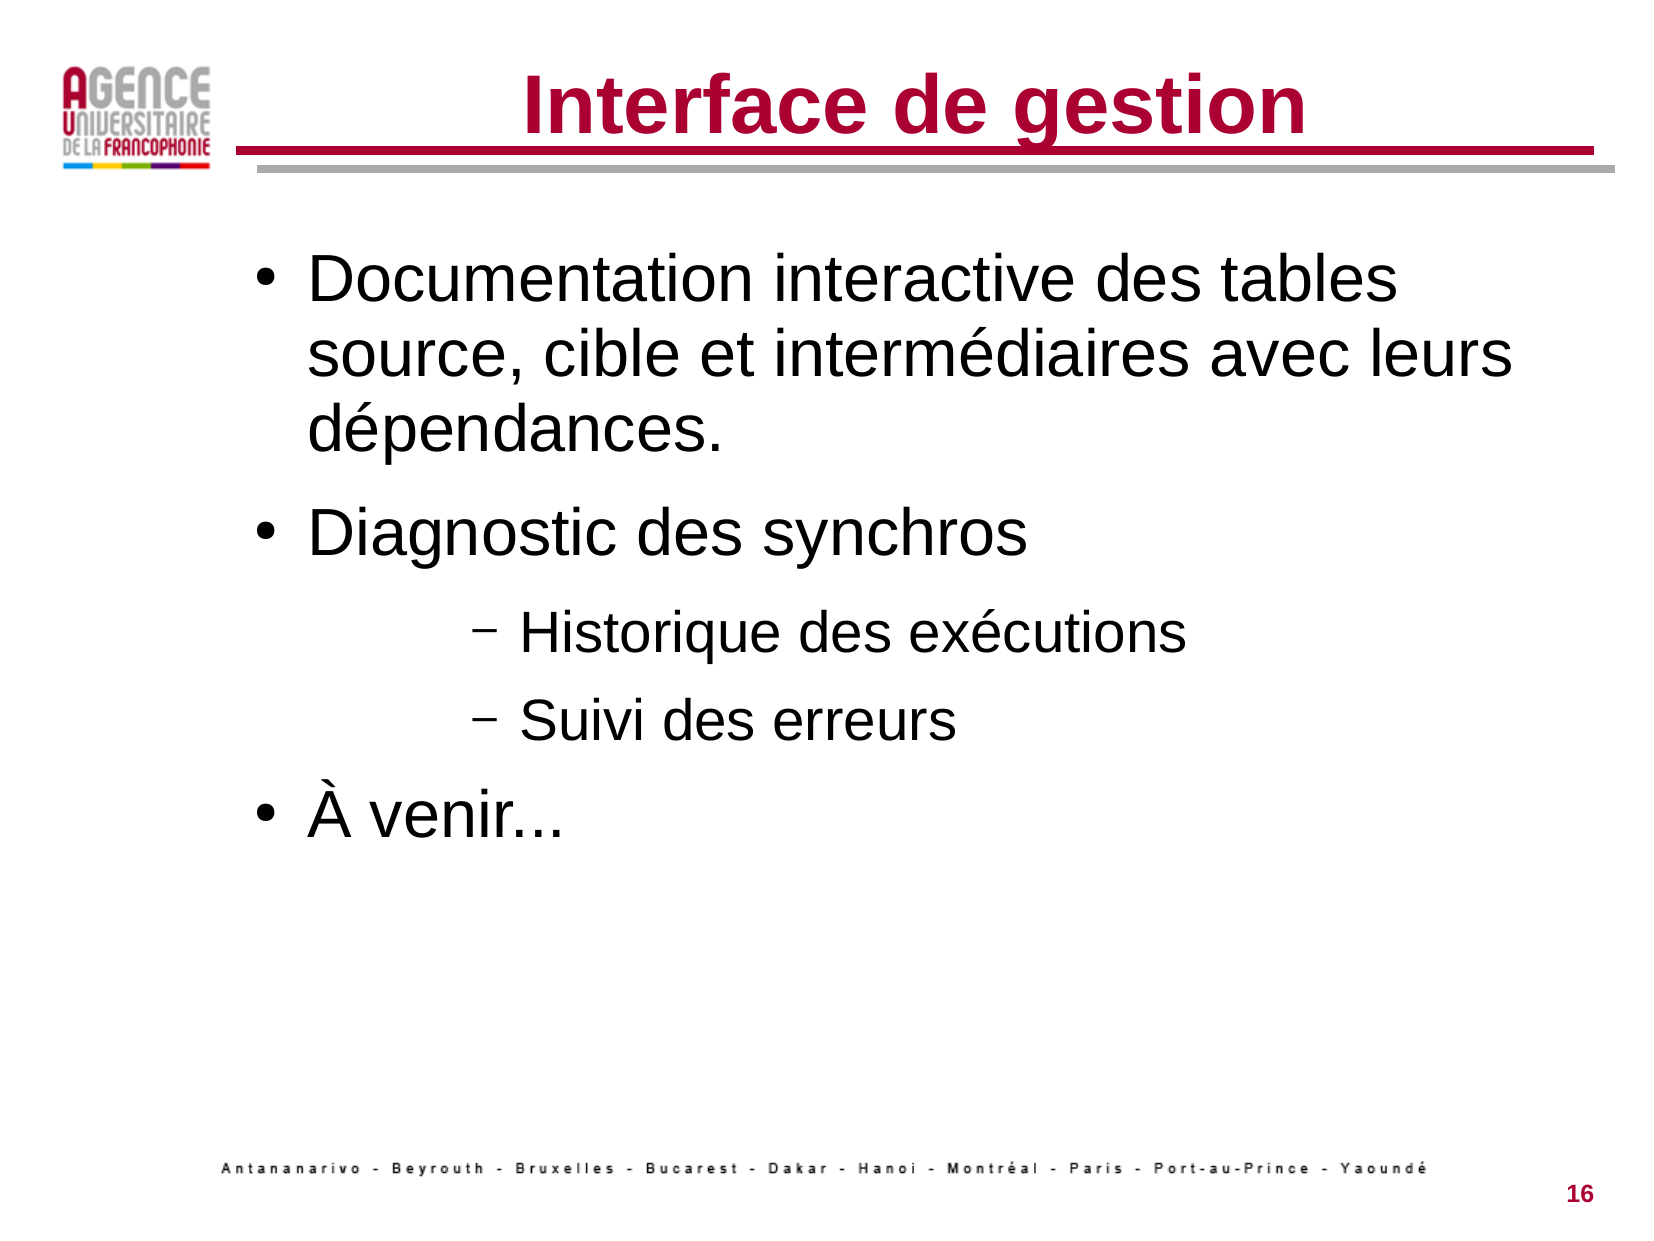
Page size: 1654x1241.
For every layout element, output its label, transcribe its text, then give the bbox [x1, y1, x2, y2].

list Documentation interactive des tables source, cible et intermédiaires avec leurs dépendances. Diagnostic des synchros Historique des exécutions Suivi des erreurs À venir... [236, 241, 1595, 1135]
title Interface de gestion [236, 58, 1595, 152]
picture [29, 29, 1625, 1241]
